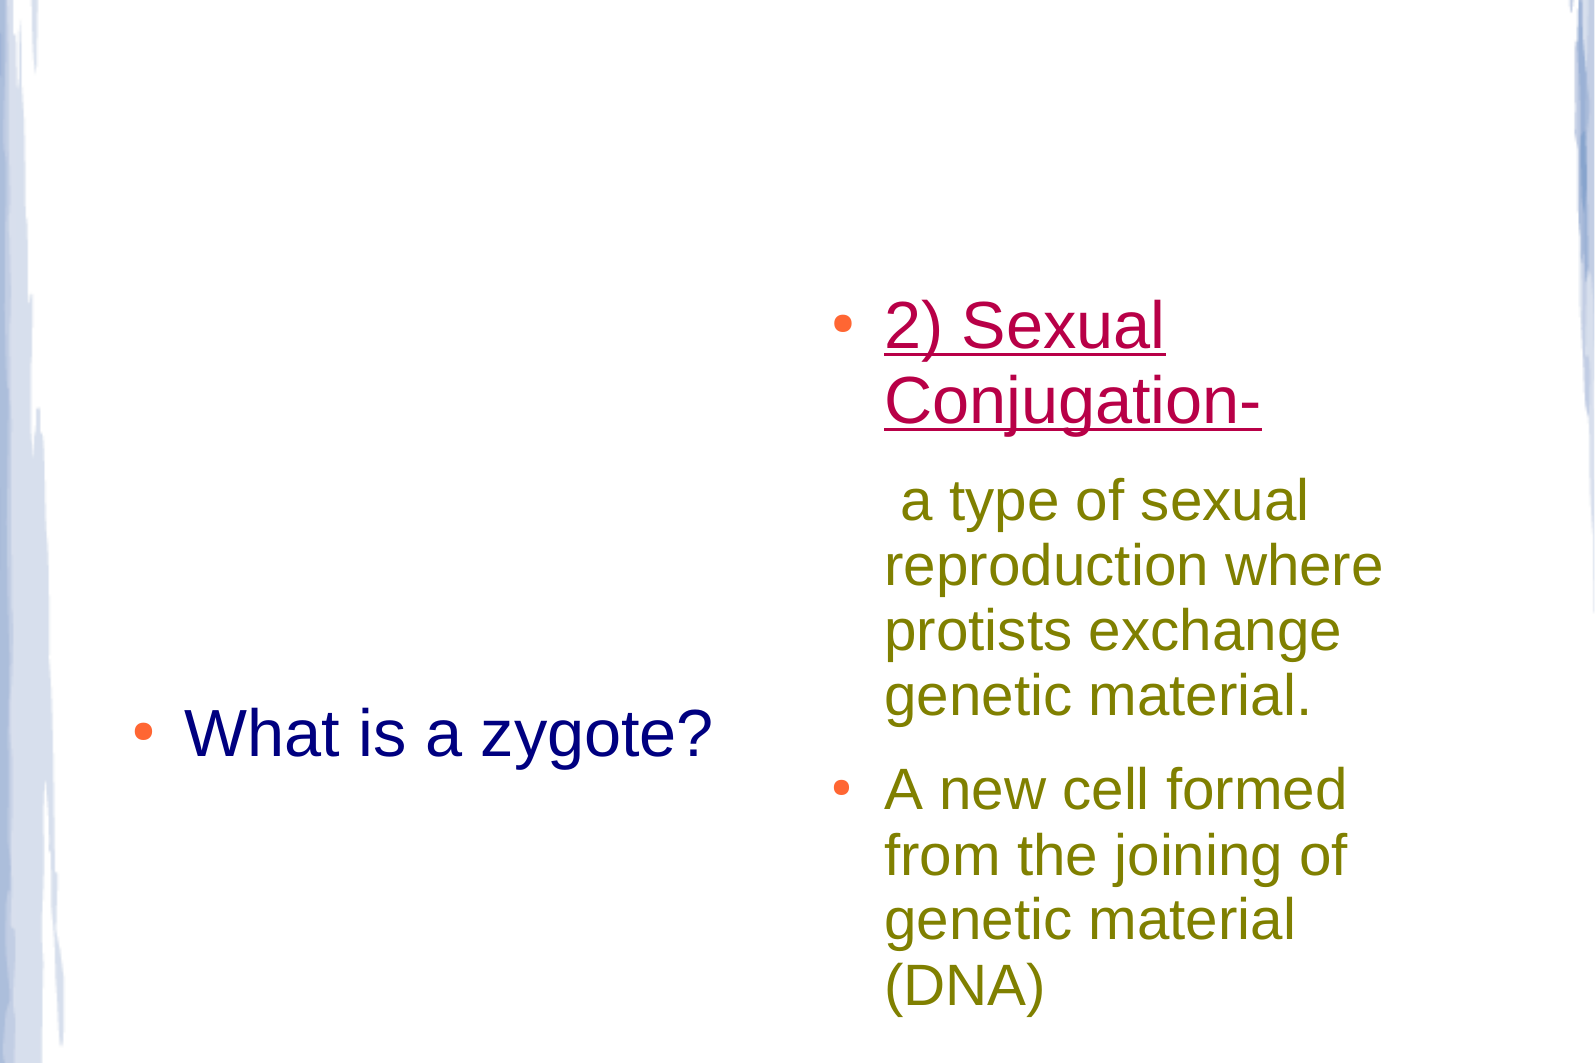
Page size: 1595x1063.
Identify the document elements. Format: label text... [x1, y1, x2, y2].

list 2) Sexual Conjugation- a type of sexual reproduction where protists exchange genetic material. A new cell formed from the joining of genetic material (DNA) [813, 288, 1453, 1016]
list What is a zygote? [113, 278, 798, 861]
picture [0, 0, 1595, 1063]
